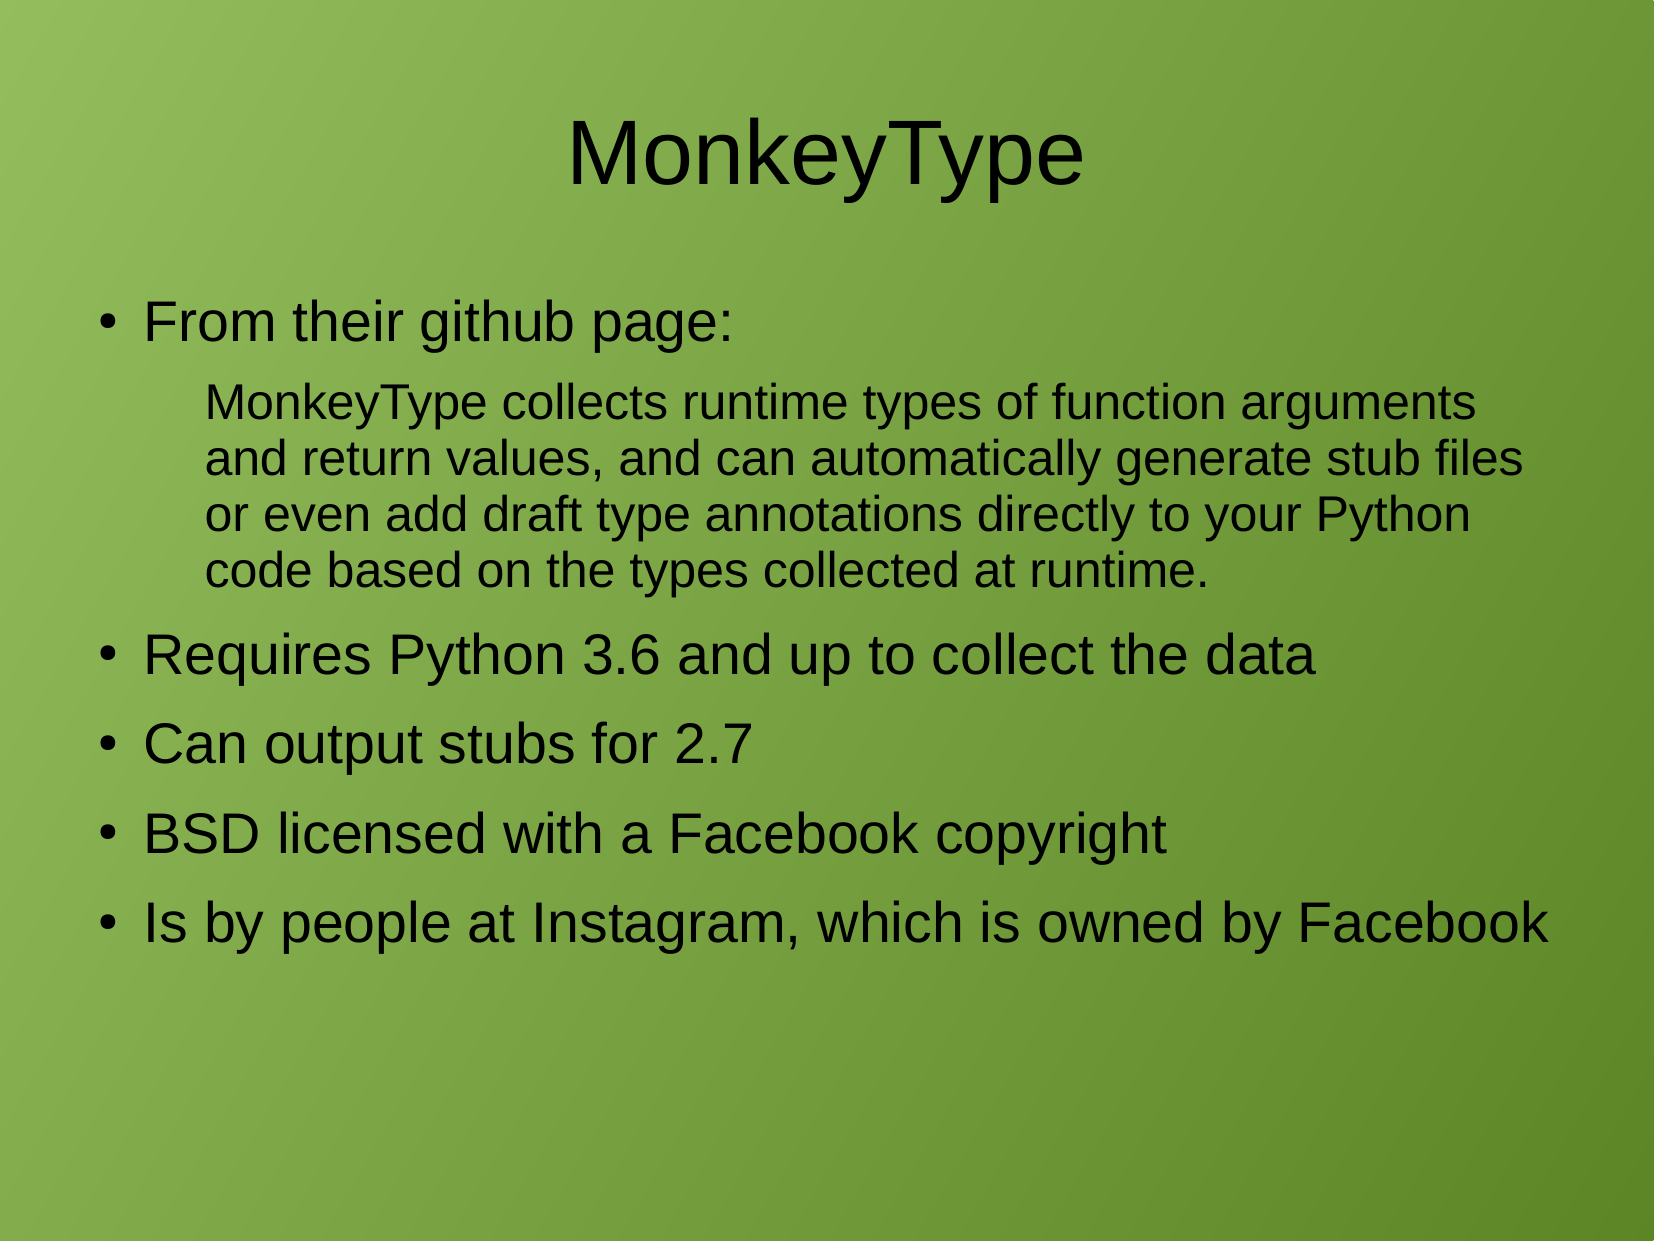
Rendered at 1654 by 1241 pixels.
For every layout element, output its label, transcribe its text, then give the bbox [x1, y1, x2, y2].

title MonkeyType [82, 49, 1571, 257]
list From their github page: MonkeyType collects runtime types of function arguments and return values, and can automatically generate stub files or even add draft type annotations directly to your Python code based on the types collected at runtime. Requires Python 3.6 and up to collect the data Can output stubs for 2.7 BSD licensed with a Facebook copyright Is by people at Instagram, which is owned by Facebook [82, 290, 1571, 1010]
